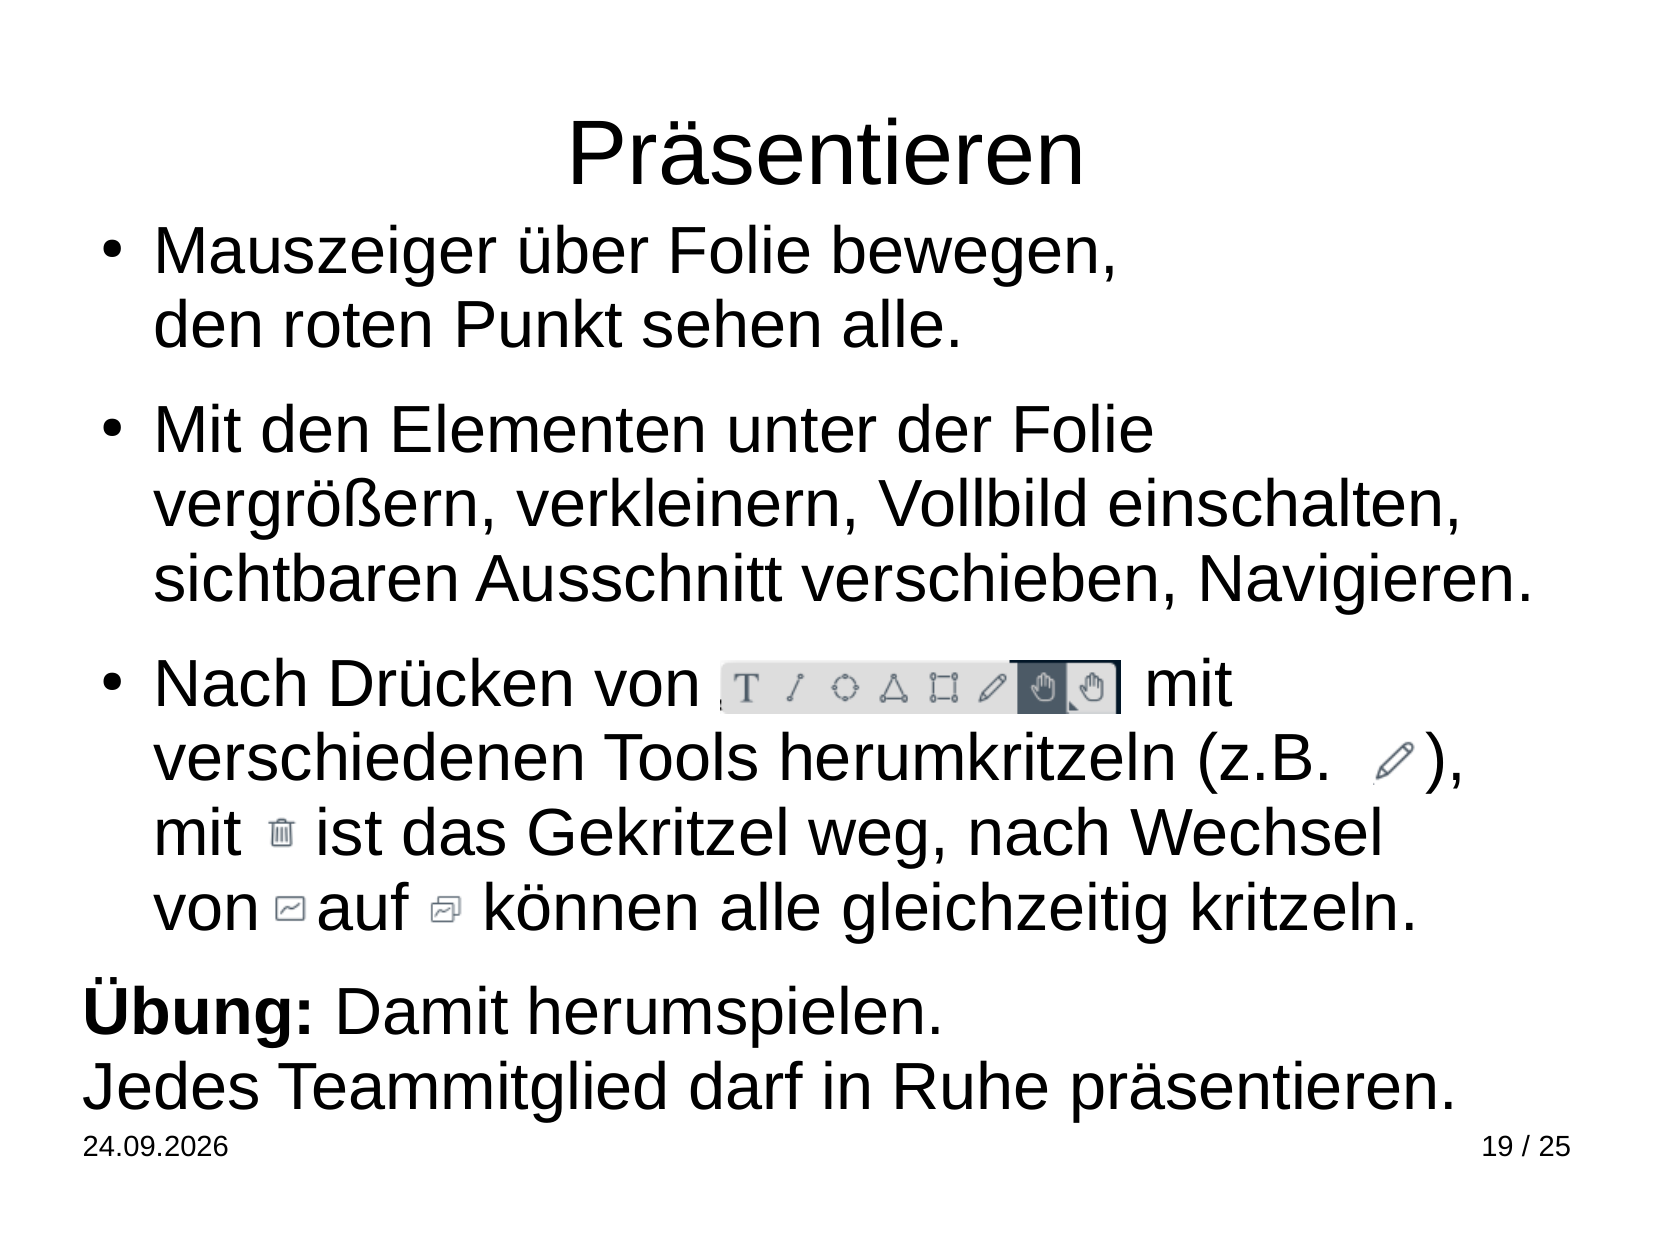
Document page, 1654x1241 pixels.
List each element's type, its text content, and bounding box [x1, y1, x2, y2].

picture [271, 890, 311, 926]
picture [720, 660, 1121, 714]
list Mauszeiger über Folie bewegen, den roten Punkt sehen alle. Mit den Elementen unter der Folie vergrößern, verkleinern, Vollbild einschalten, sichtbaren Ausschnitt verschieben, Navigieren. Nach Drücken von mit verschiedenen Tools herumkritzeln (z.B. ), mit ist das Gekritzel weg, nach Wechsel von auf können alle gleichzeitig kritzeln. Übung: Damit herumspielen. Jedes Teammitglied darf in Ruhe präsentieren. [82, 212, 1571, 1158]
picture [1373, 736, 1418, 785]
title Präsentieren [82, 49, 1571, 212]
picture [259, 808, 306, 856]
picture [425, 890, 468, 929]
